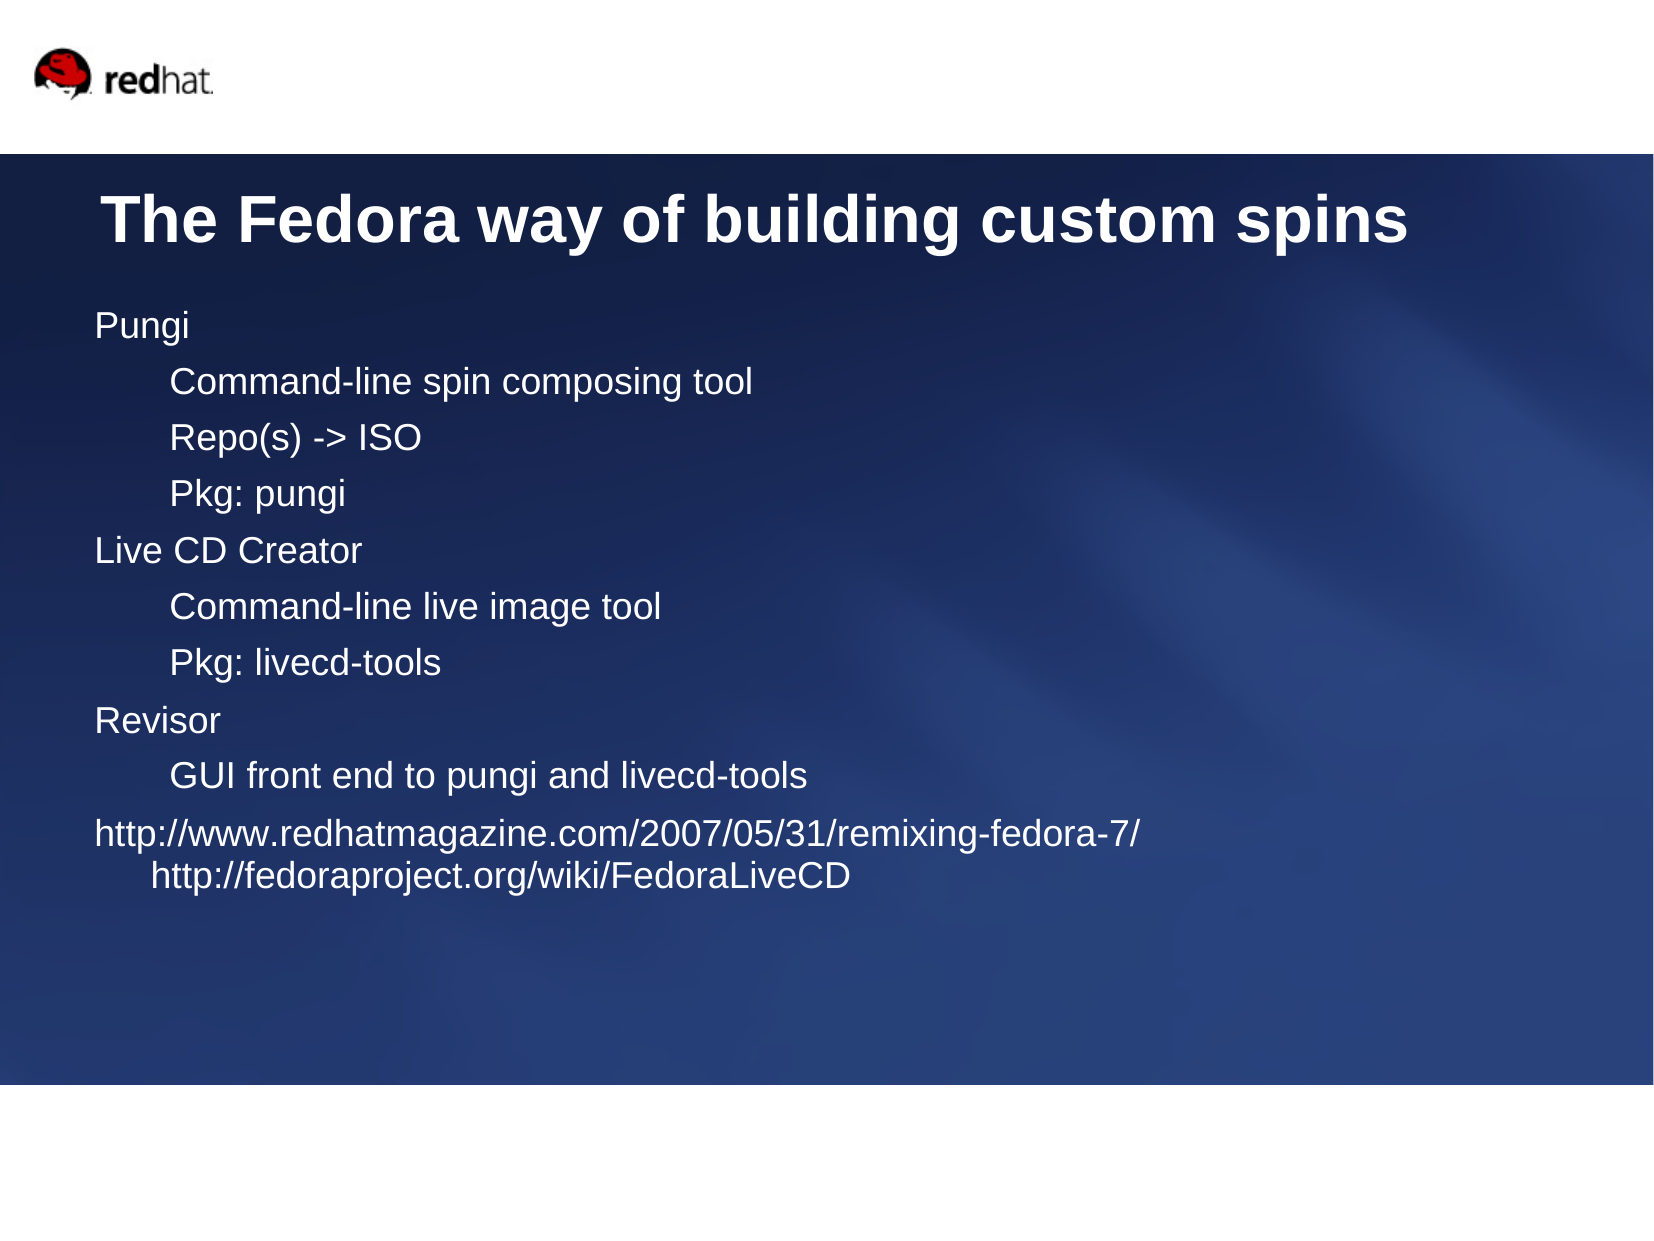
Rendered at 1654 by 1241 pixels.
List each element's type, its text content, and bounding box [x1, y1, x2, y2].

picture [33, 46, 213, 108]
picture [0, 154, 1654, 1085]
title The Fedora way of building custom spins [100, 164, 1506, 275]
list Pungi Command-line spin composing tool Repo(s) -> ISO Pkg: pungi Live CD Creator Command-line live image tool Pkg: livecd-tools Revisor GUI front end to pungi and livecd-tools http://www.redhatmagazine.com/2007/05/31/remixing-fedora-7/ http://fedoraproject.org/wiki/FedoraLiveCD [94, 304, 1500, 1083]
